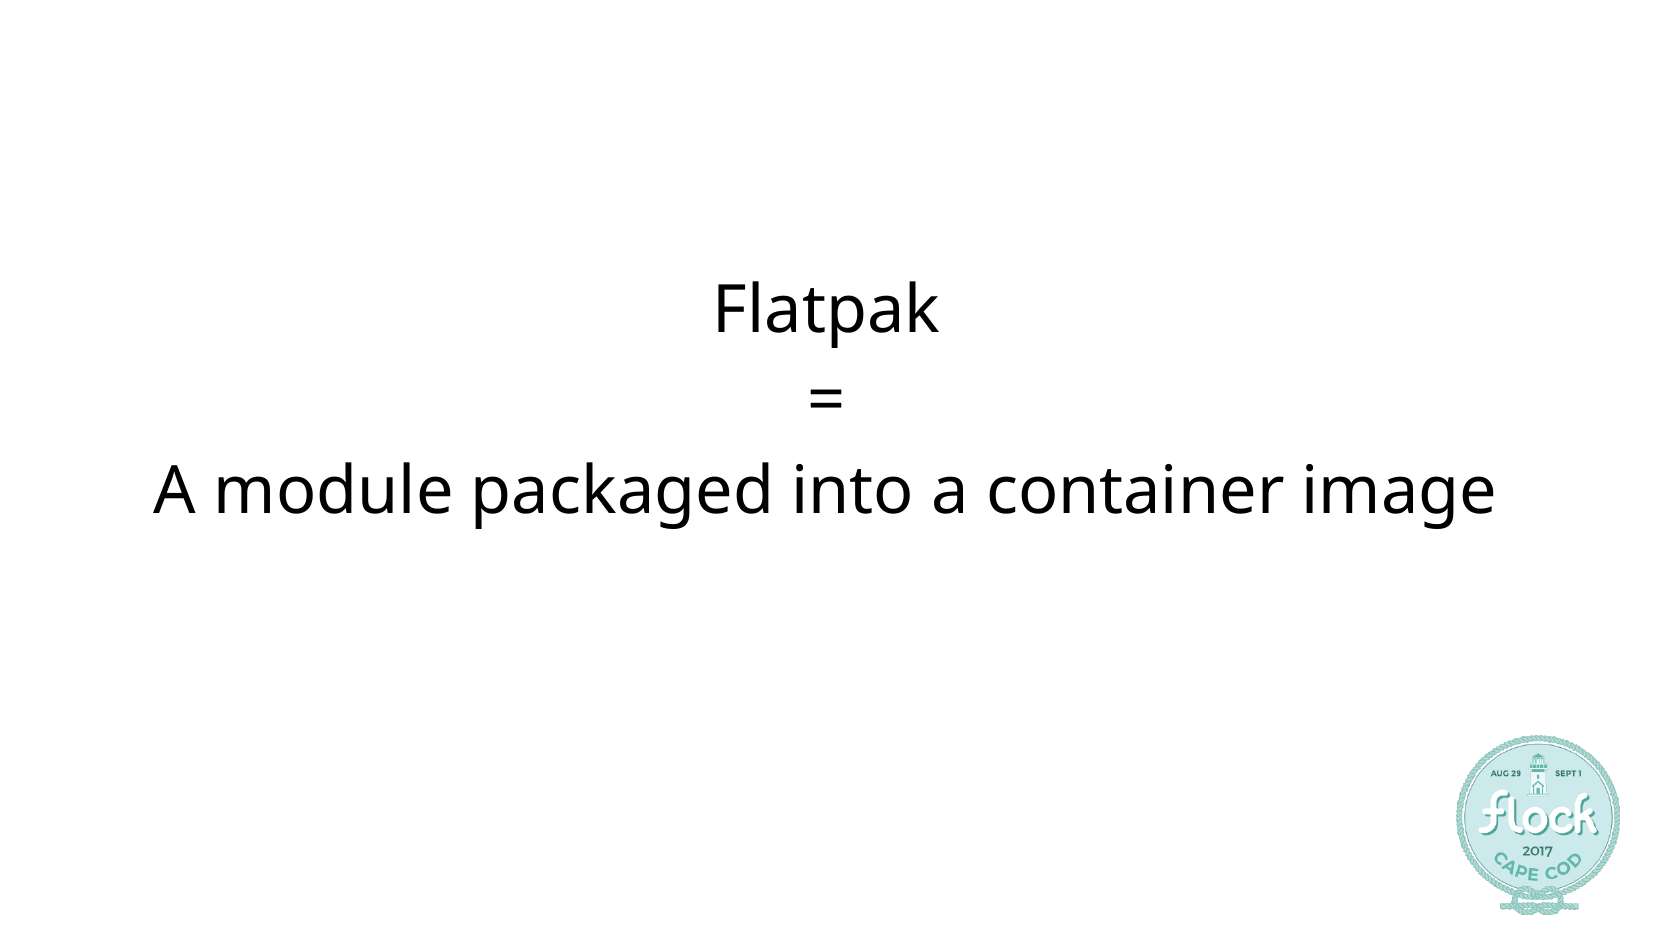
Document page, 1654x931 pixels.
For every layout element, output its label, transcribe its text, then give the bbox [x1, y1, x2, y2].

subtitle Flatpak = A module packaged into a container image [82, 37, 1571, 758]
picture [1456, 735, 1620, 915]
